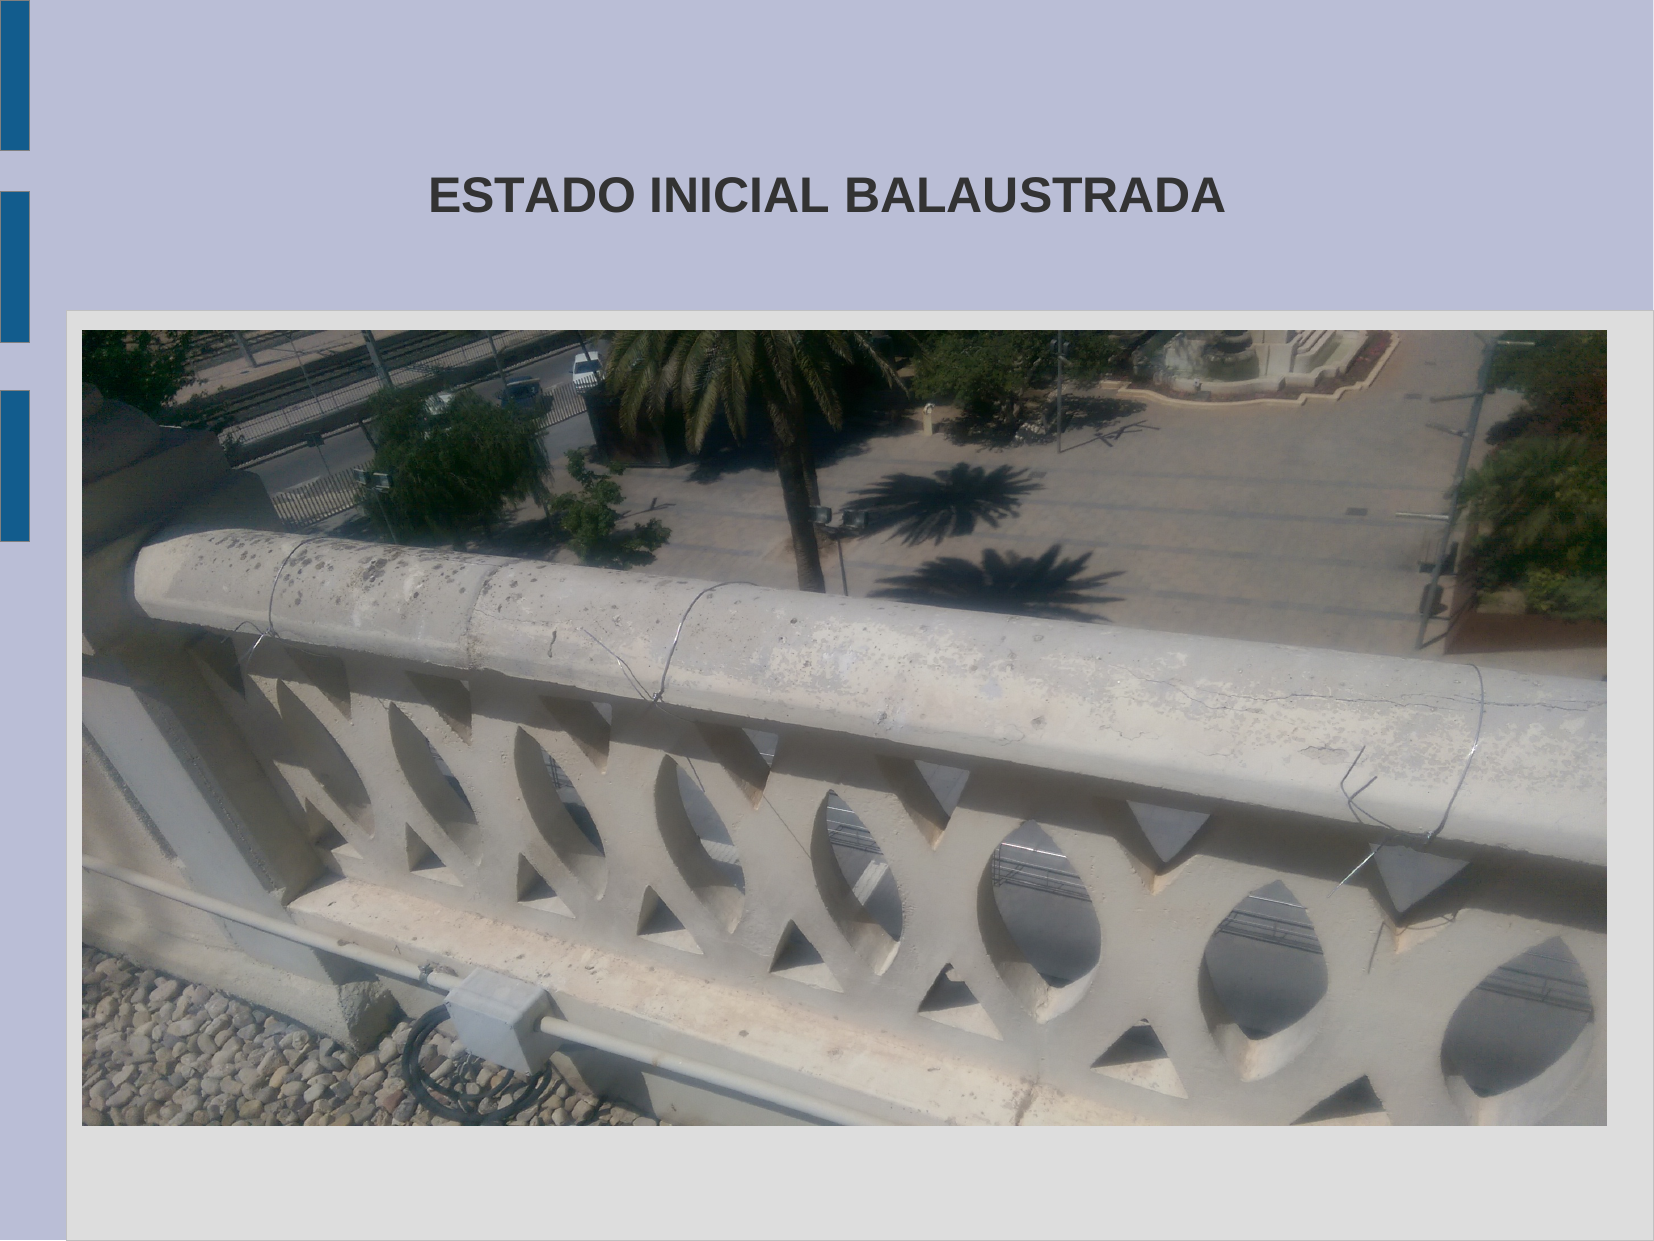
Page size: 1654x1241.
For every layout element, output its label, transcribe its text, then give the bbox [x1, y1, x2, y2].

picture [82, 330, 1607, 1126]
title ESTADO INICIAL BALAUSTRADA [121, 91, 1534, 299]
